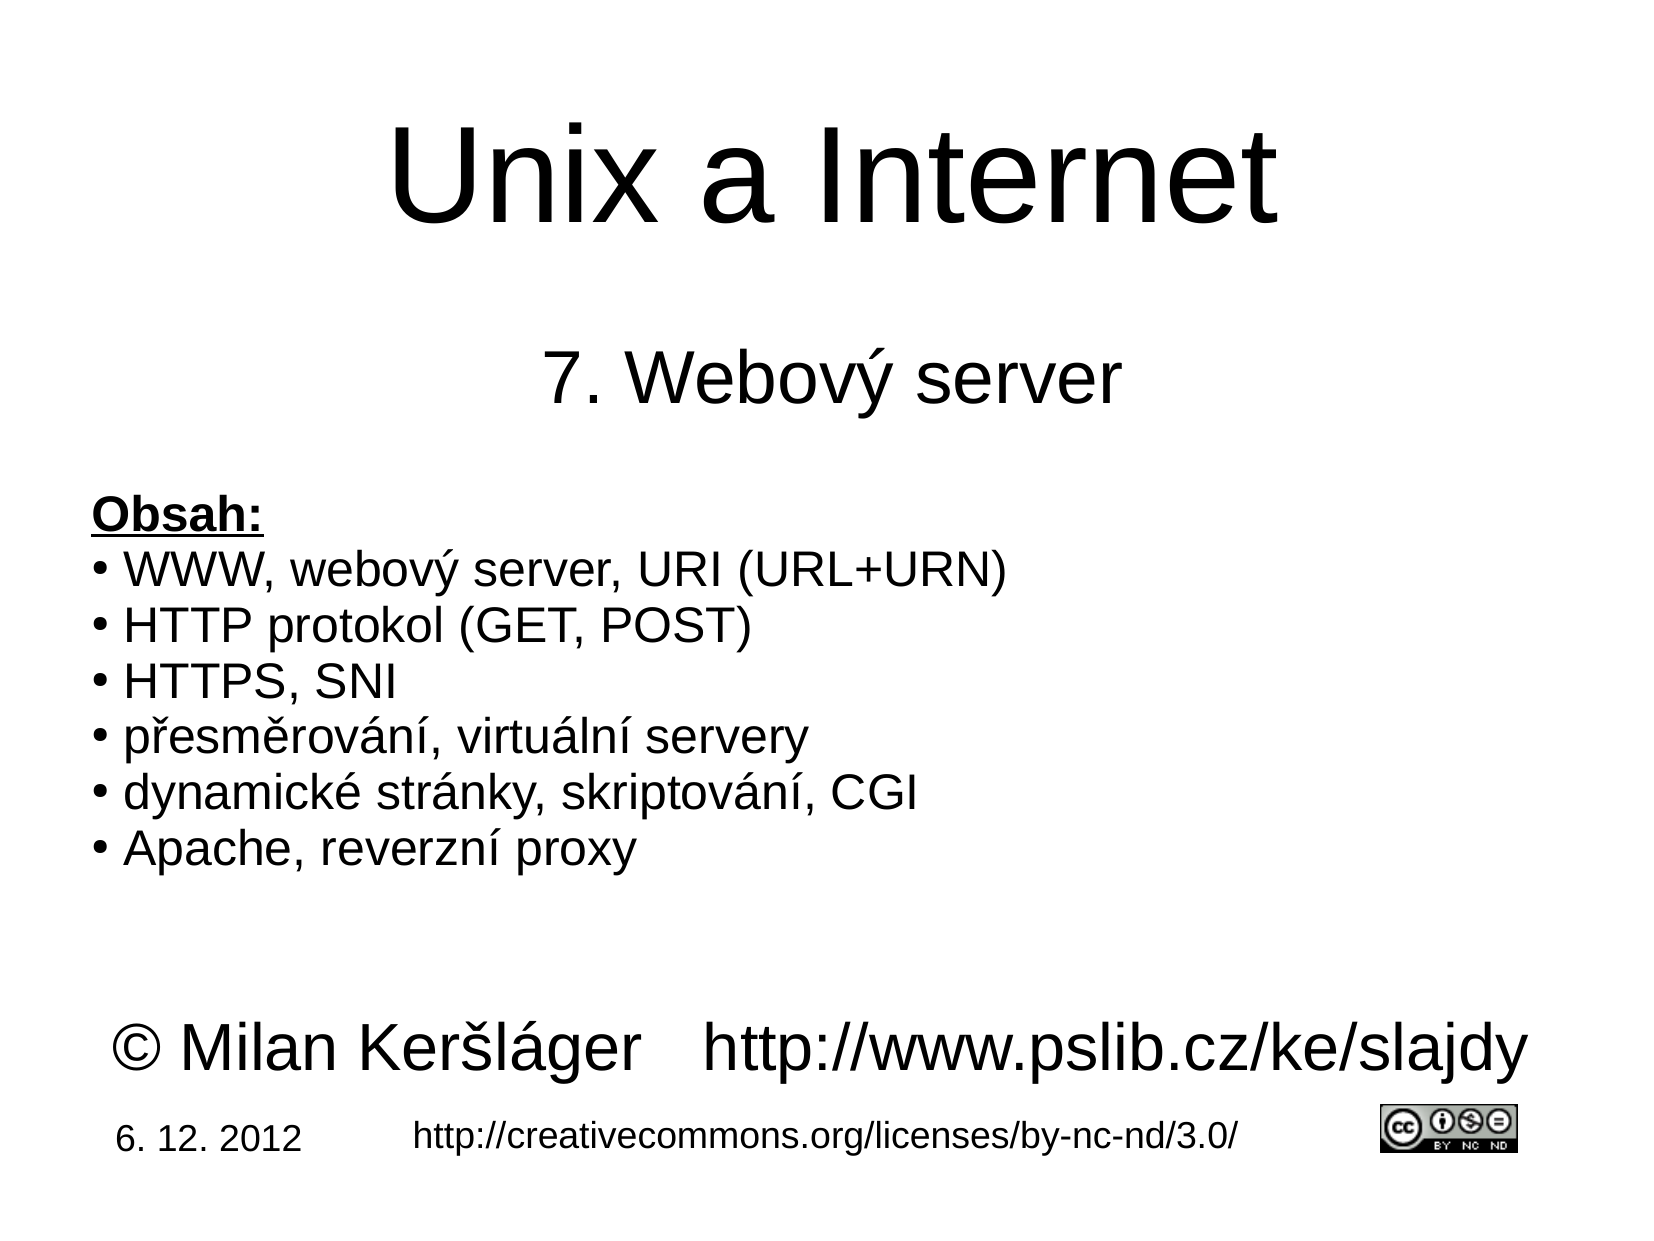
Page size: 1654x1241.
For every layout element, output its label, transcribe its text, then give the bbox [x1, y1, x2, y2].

text_box Obsah: WWW, webový server, URI (URL+URN) HTTP protokol (GET, POST) HTTPS, SNI přesměrování, virtuální servery dynamické stránky, skriptování, CGI Apache, reverzní proxy [76, 478, 1583, 884]
title Unix a Internet 7. Webový server [88, 56, 1577, 461]
text_box http://creativecommons.org/licenses/by-nc-nd/3.0/ [339, 1107, 1313, 1165]
text_box 6.12.2012 [100, 1110, 337, 1168]
picture [1380, 1104, 1518, 1153]
list © Milan Keršláger http://www.pslib.cz/ke/slajdy [76, 1009, 1565, 1087]
